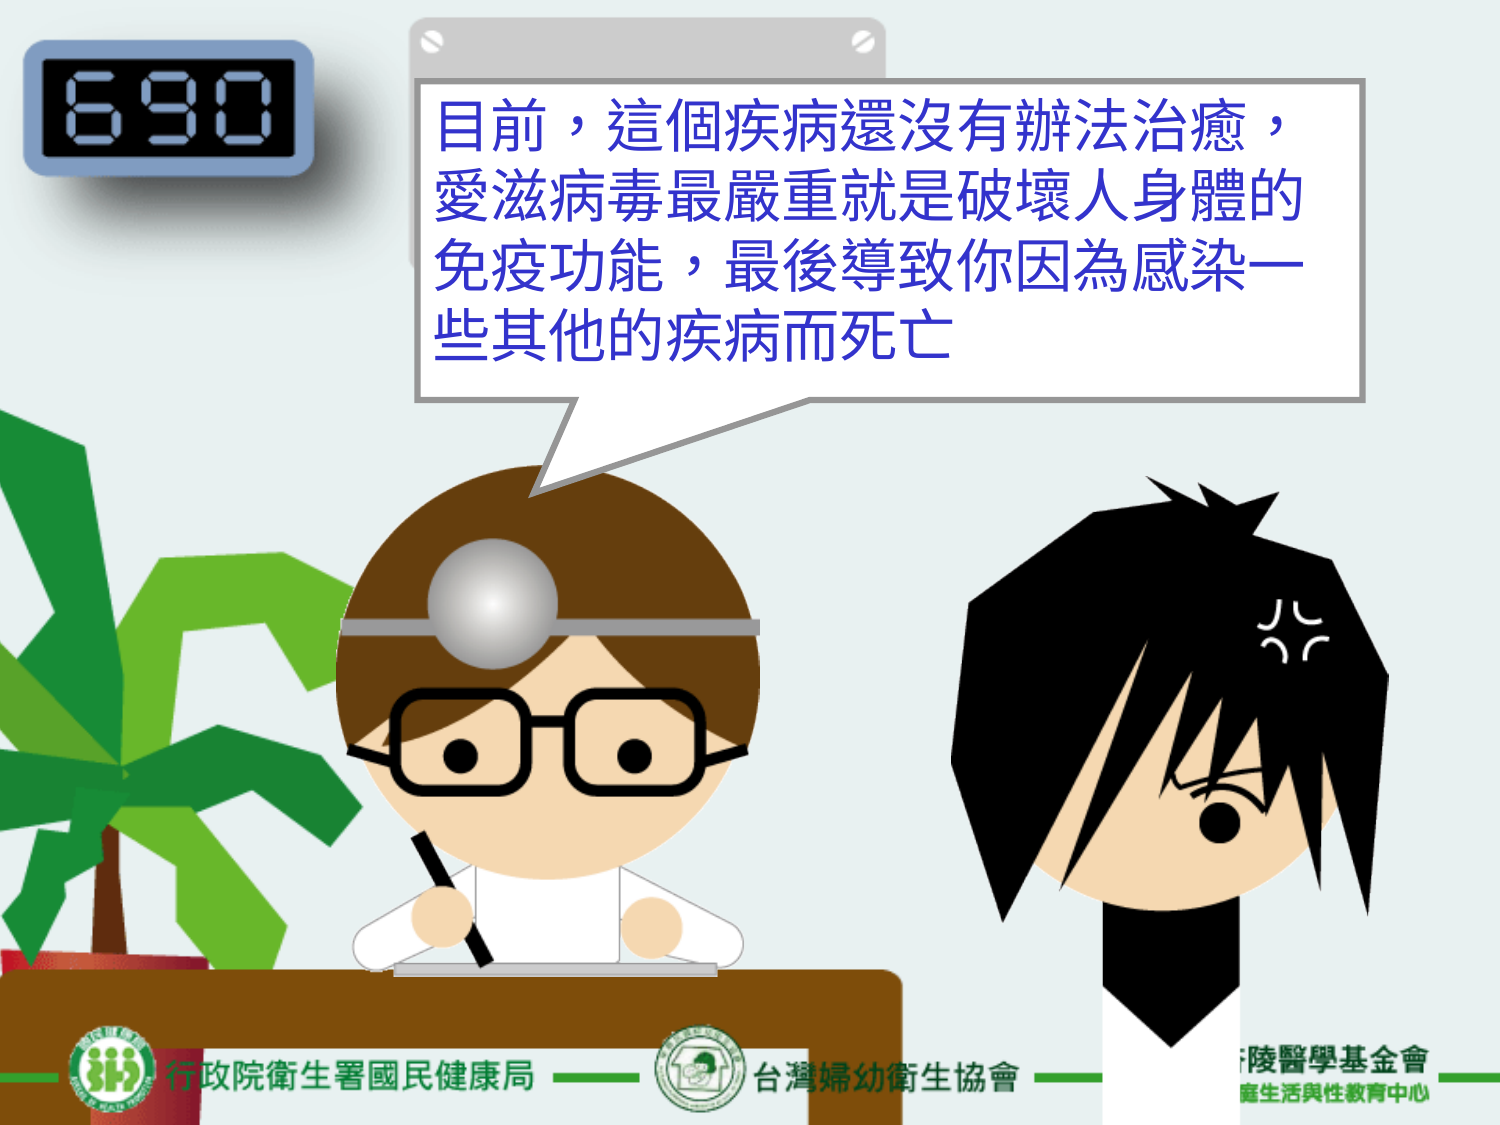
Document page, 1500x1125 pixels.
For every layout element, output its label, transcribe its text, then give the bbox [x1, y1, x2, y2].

picture [0, 0, 1500, 1125]
text_box 目前，這個疾病還沒有辦法治癒， 愛滋病毒最嚴重就是破壞人身體的免疫功能，最後導致你因為感染一些其他的疾病而死亡 [417, 81, 1363, 493]
